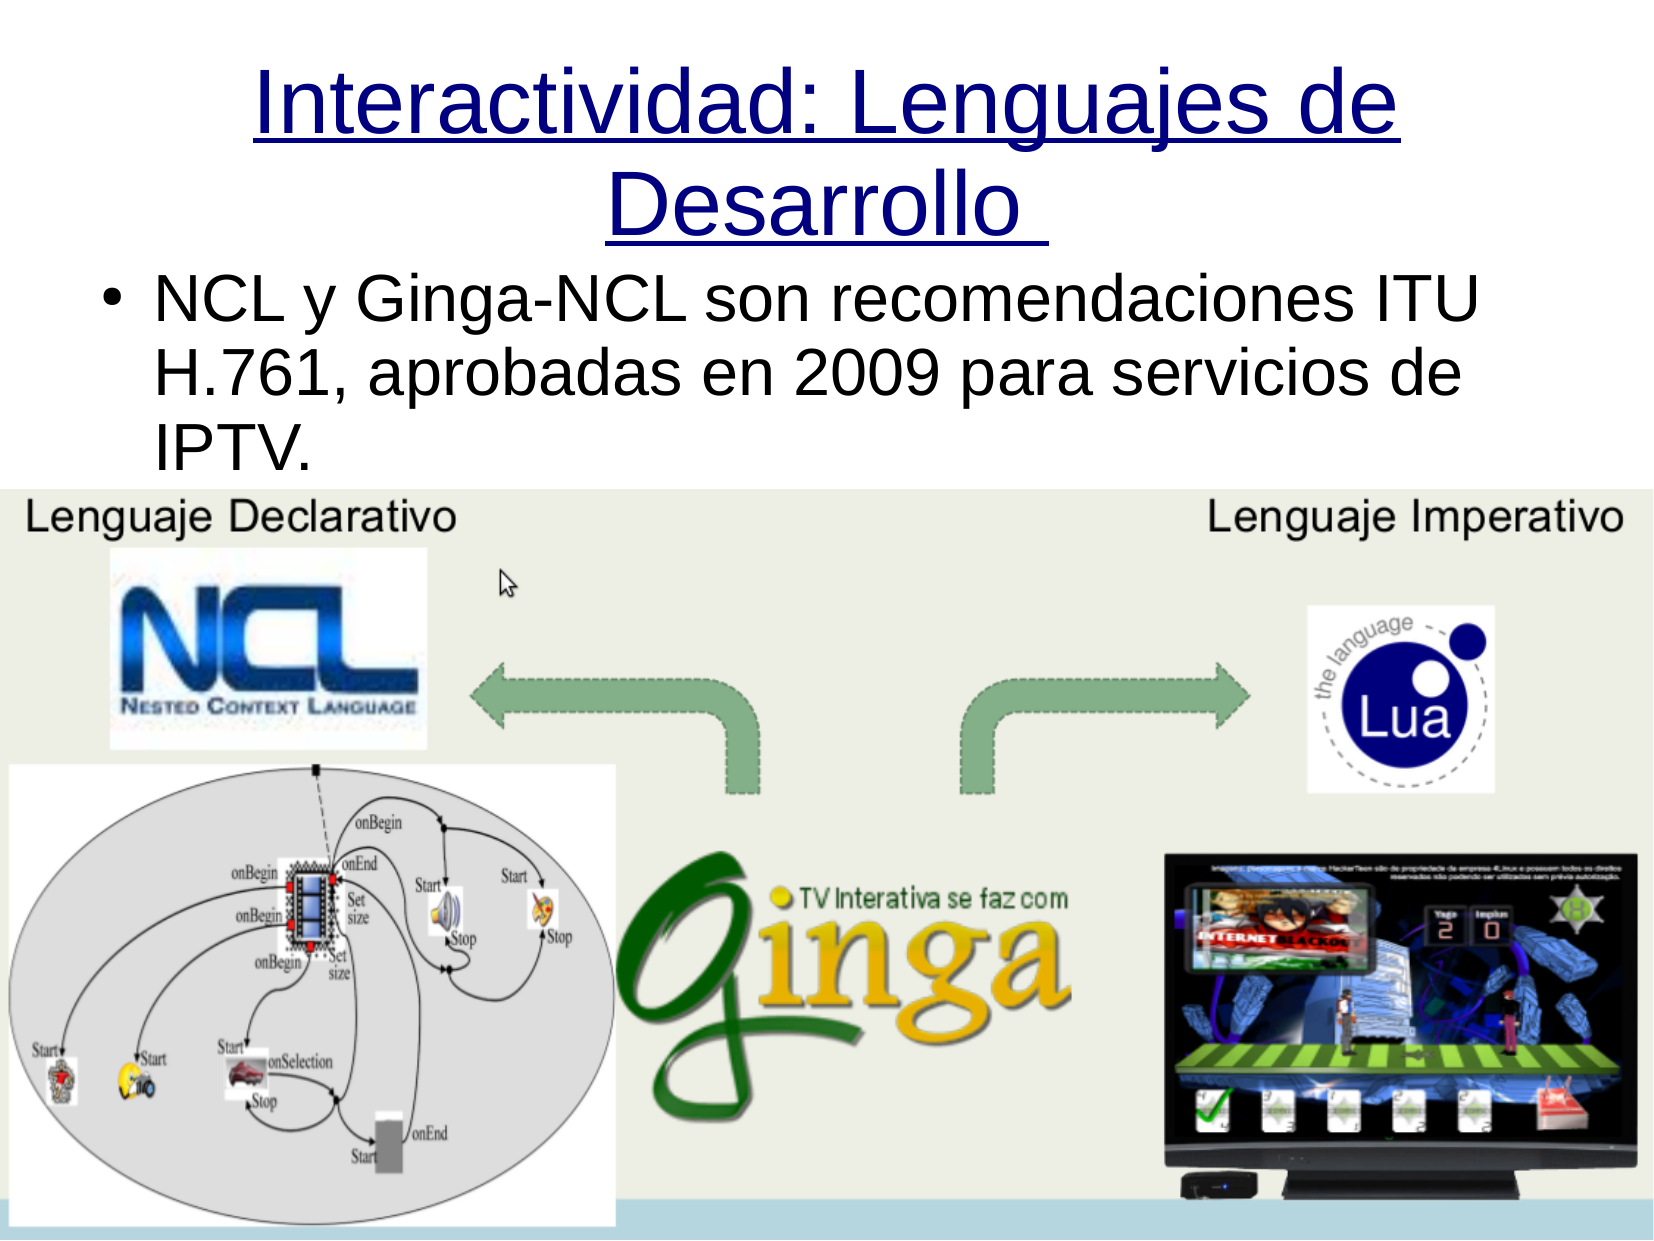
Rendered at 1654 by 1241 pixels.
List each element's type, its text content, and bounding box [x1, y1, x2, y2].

title Interactividad: Lenguajes de Desarrollo [82, 49, 1571, 257]
list NCL y Ginga-NCL son recomendaciones ITU H.761, aprobadas en 2009 para servicios de IPTV. [82, 260, 1538, 489]
picture [0, 489, 1654, 1240]
